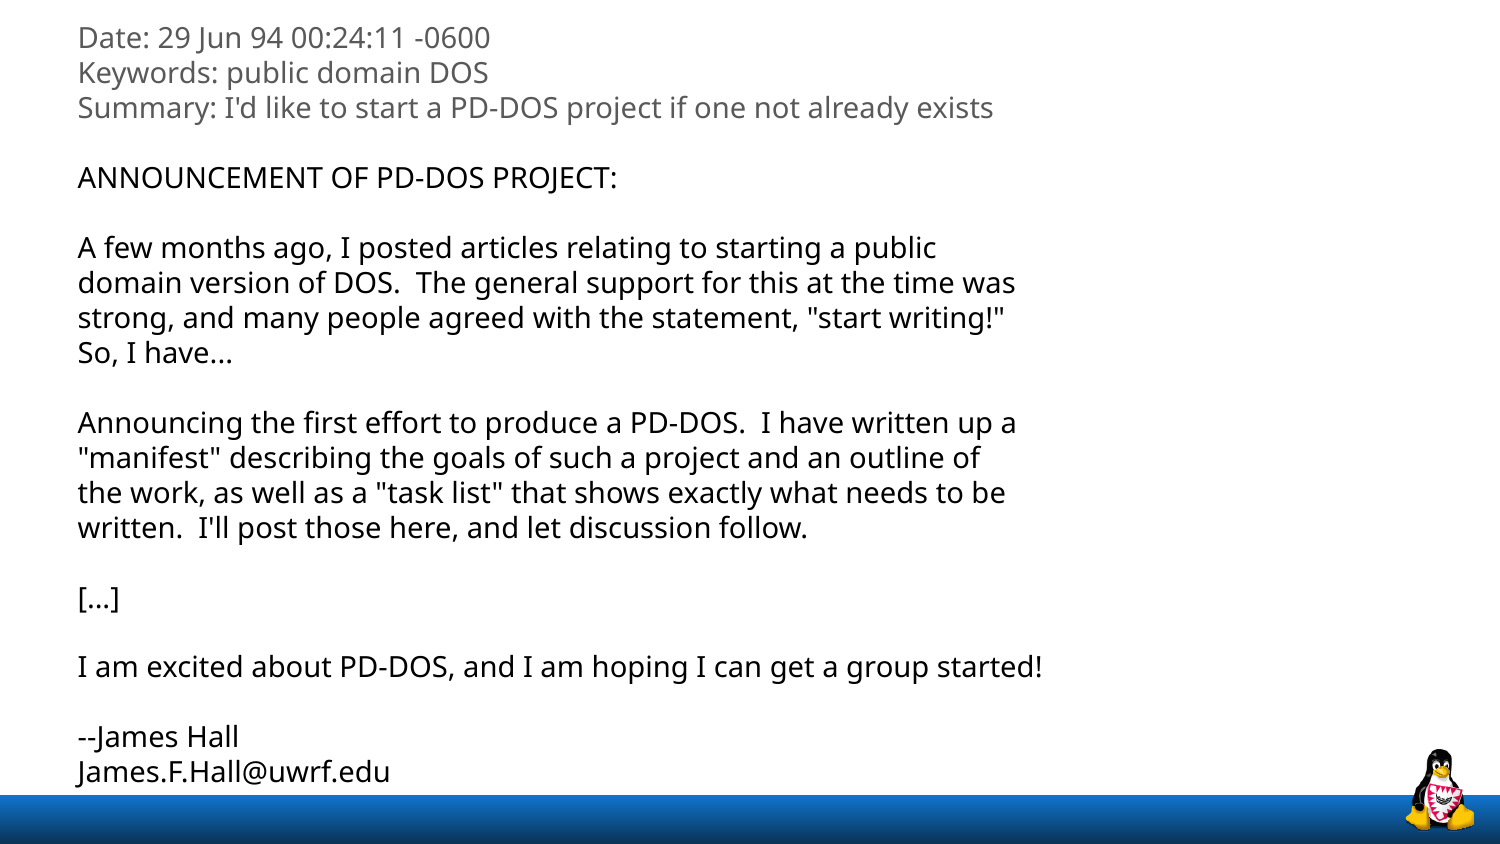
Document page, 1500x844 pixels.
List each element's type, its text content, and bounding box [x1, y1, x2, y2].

picture [1399, 749, 1480, 830]
text_box Date: 29 Jun 94 00:24:11 -0600 Keywords: public domain DOS Summary: I'd like to start a PD-DOS project if one not already exists ANNOUNCEMENT OF PD-DOS PROJECT: A few months ago, I posted articles relating to starting a public domain version of DOS. The general support for this at the time was strong, and many people agreed with the statement, "start writing!" So, I have... Announcing the first effort to produce a PD-DOS. I have written up a "manifest" describing the goals of such a project and an outline of the work, as well as a "task list" that shows exactly what needs to be written. I'll post those here, and let discussion follow. [...] I am excited about PD-DOS, and I am hoping I can get a group started! --James Hall James.F.Hall@uwrf.edu [62, 4, 1103, 790]
